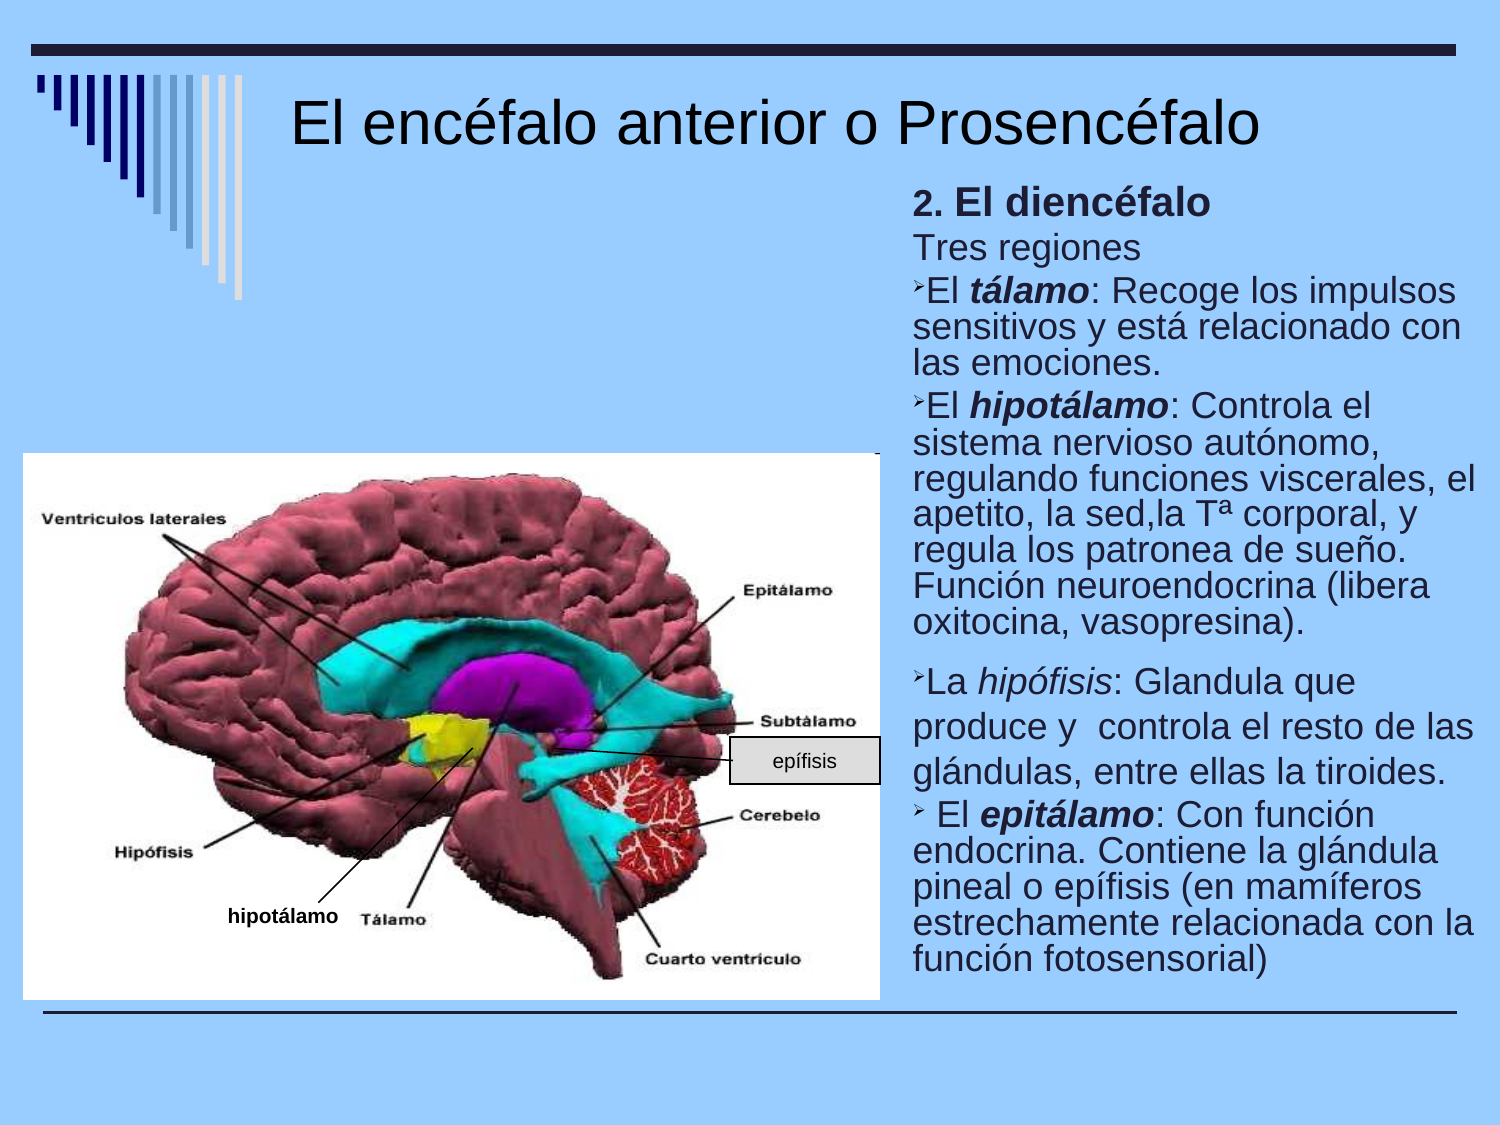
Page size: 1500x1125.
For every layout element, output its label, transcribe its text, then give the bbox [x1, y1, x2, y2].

text_box hipotálamo [212, 894, 354, 936]
title El encéfalo anterior o Prosencéfalo [274, 75, 1425, 288]
text_box epífisis [729, 736, 880, 785]
list 2. El diencéfalo Tres regiones El tálamo: Recoge los impulsos sensitivos y está relacionado con las emociones. El hipotálamo: Controla el sistema nervioso autónomo, regulando funciones viscerales, el apetito, la sed,la Tª corporal, y regula los patronea de sueño. Función neuroendocrina (libera oxitocina, vasopresina). La hipófisis: Glandula que produce y controla el resto de las glándulas, entre ellas la tiroides. El epitálamo: Con función endocrina. Contiene la glándula pineal o epífisis (en mamíferos estrechamente relacionada con la función fotosensorial) [897, 177, 1500, 1125]
picture [23, 453, 880, 1001]
list [860, 324, 1426, 1001]
